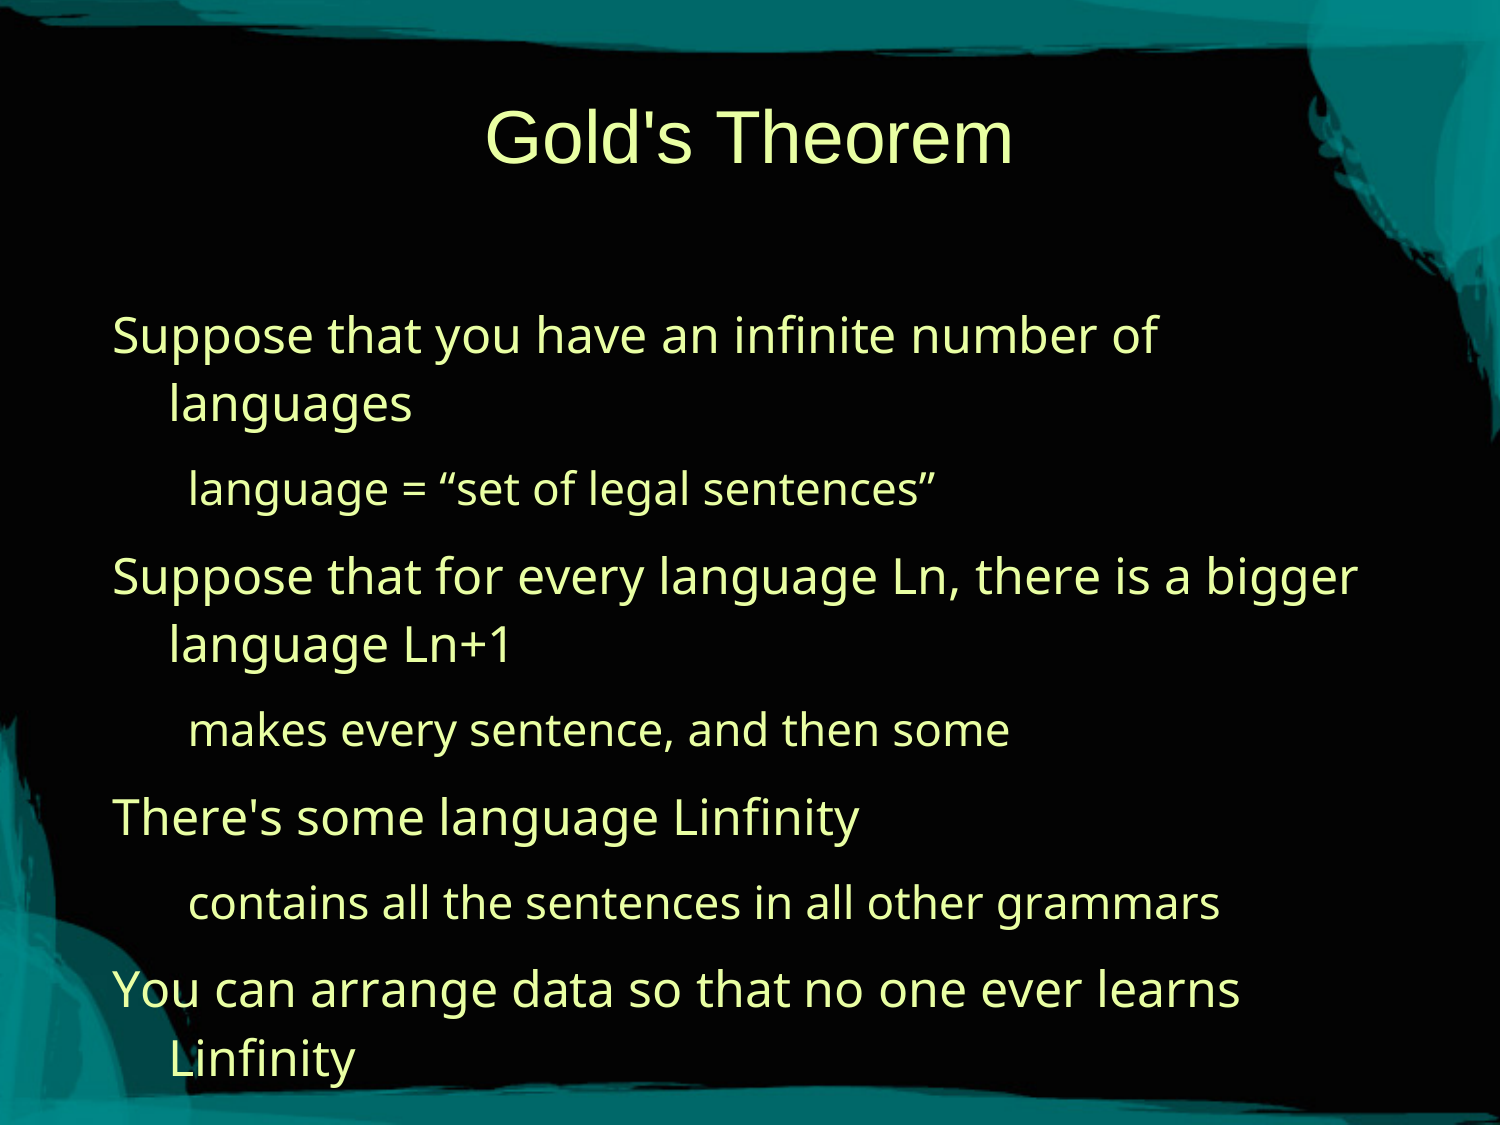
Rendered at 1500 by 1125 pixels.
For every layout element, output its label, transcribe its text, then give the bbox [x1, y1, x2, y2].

list Suppose that you have an infinite number of languages language = “set of legal sentences” Suppose that for every language Ln, there is a bigger language Ln+1 makes every sentence, and then some There's some language Linfinity contains all the sentences in all other grammars You can arrange data so that no one ever learns Linfinity http://www.lps.uci.edu/~johnsonk/Publications/Johnson.GoldsTheorem.pdf [112, 299, 1388, 1118]
title Gold's Theorem [112, 57, 1388, 218]
picture [0, 0, 1500, 1125]
